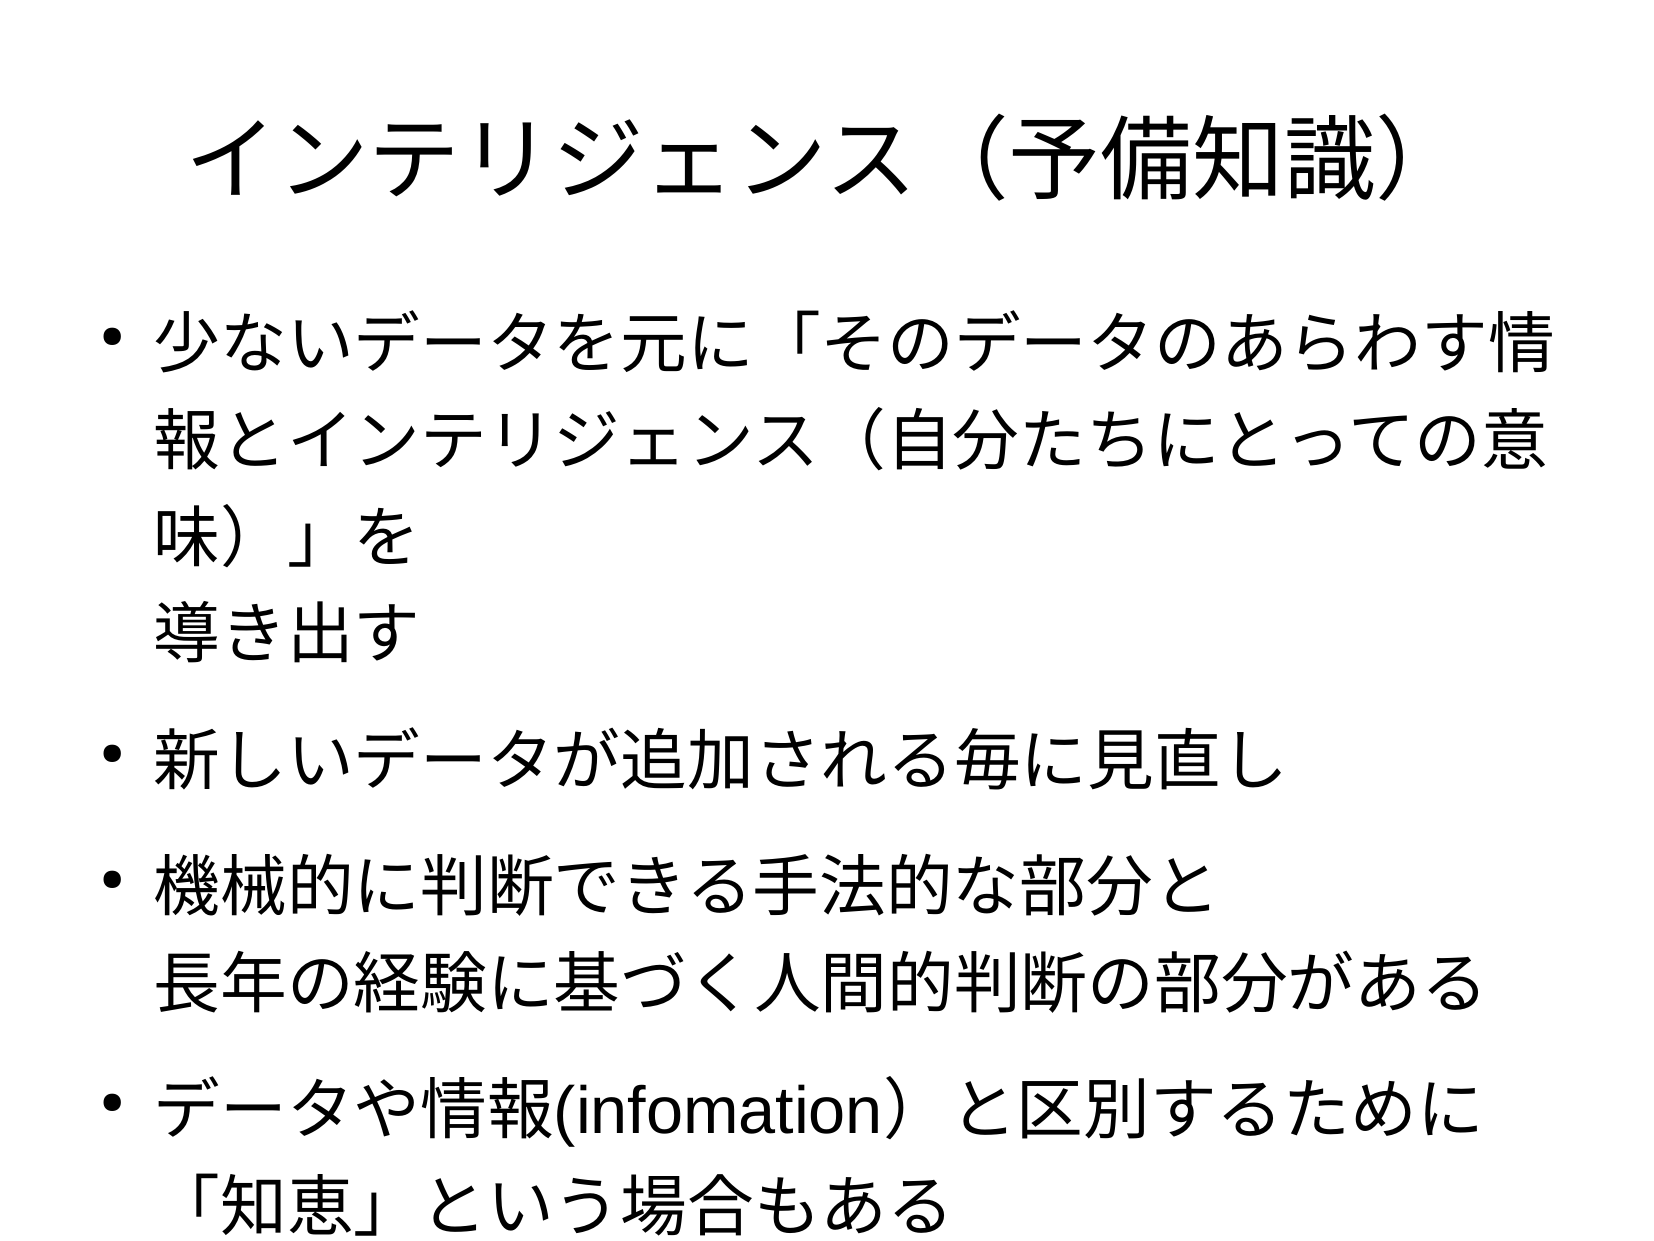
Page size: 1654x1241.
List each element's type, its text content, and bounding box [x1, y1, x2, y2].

title インテリジェンス（予備知識） [82, 49, 1571, 257]
list 少ないデータを元に「そのデータのあらわす情報とインテリジェンス（自分たちにとっての意味）」を 導き出す 新しいデータが追加される毎に見直し 機械的に判断できる手法的な部分と 長年の経験に基づく人間的判断の部分がある データや情報(infomation）と区別するために「知恵」という場合もある [82, 290, 1571, 934]
